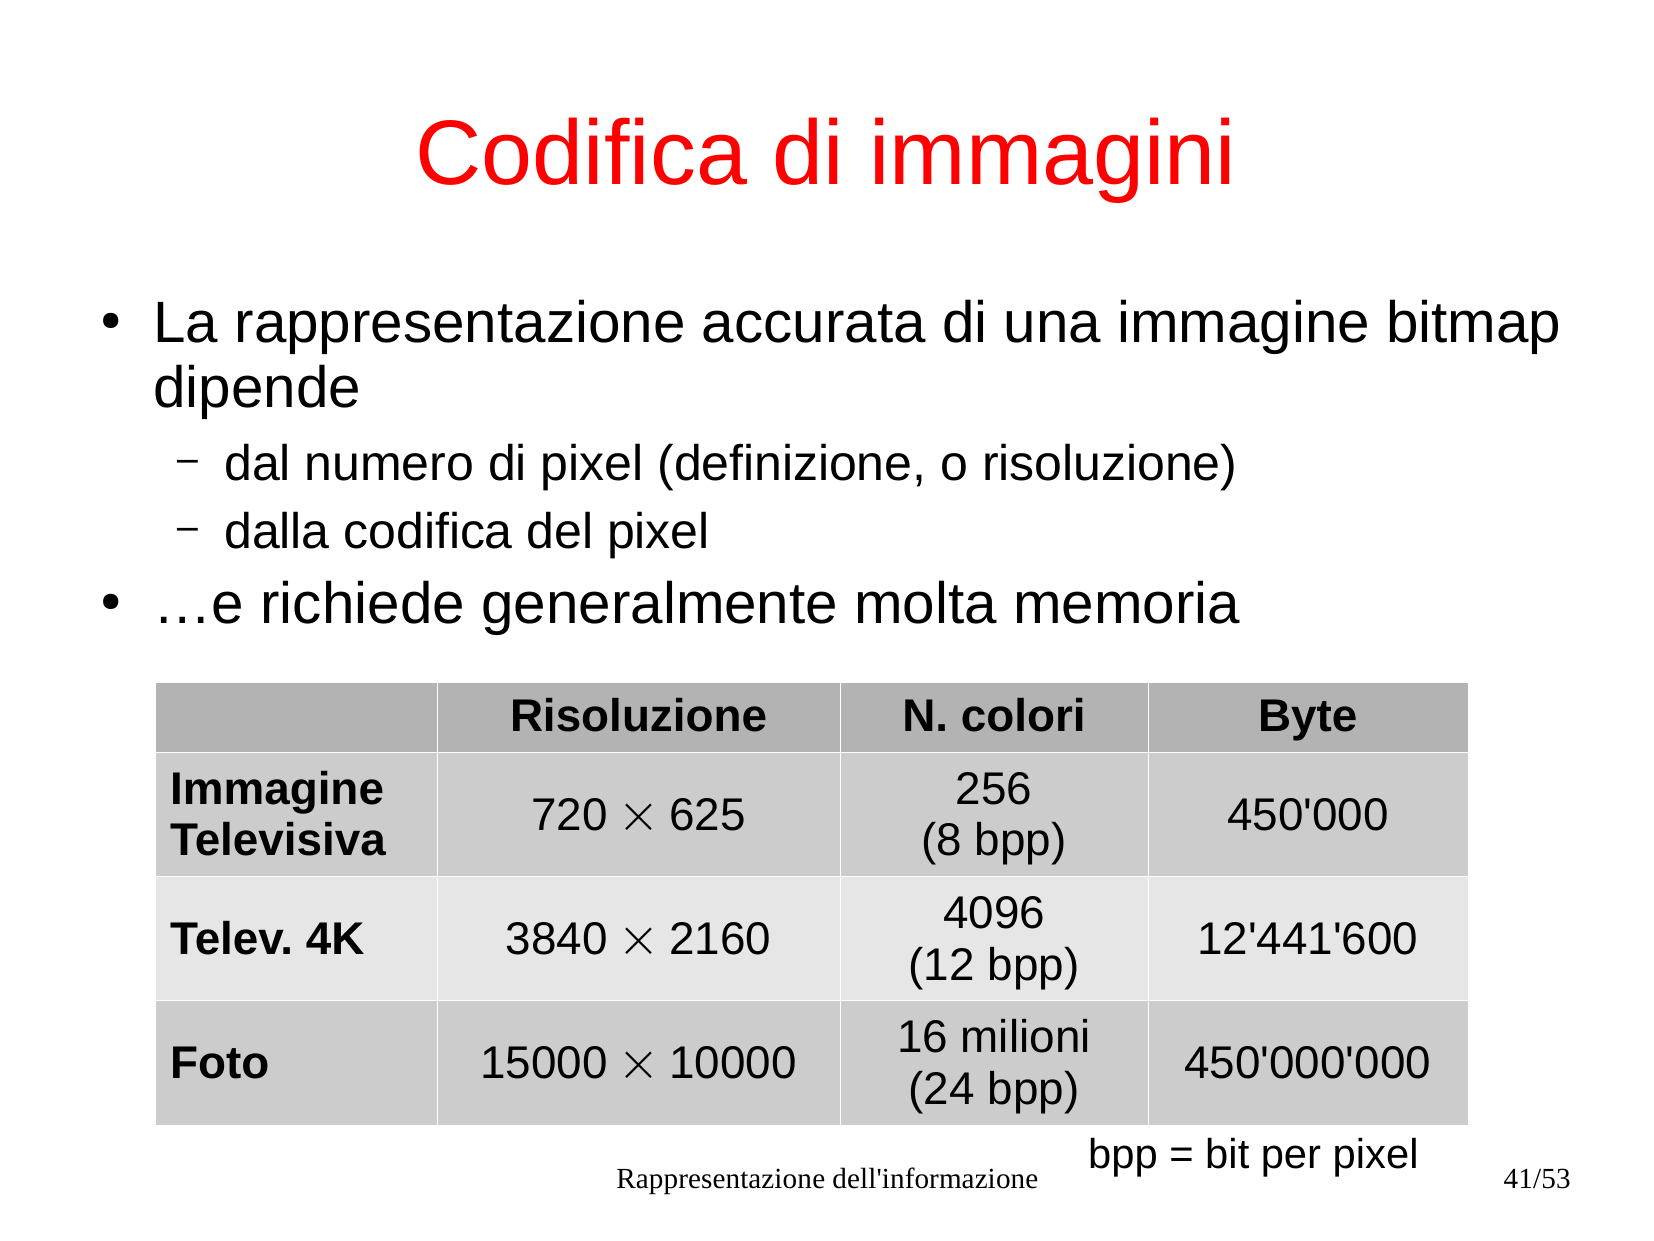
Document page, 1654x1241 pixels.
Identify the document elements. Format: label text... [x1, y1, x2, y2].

table_header Byte [1149, 683, 1468, 752]
table_cell 450'000'000 [1149, 1001, 1468, 1125]
list La rappresentazione accurata di una immagine bitmap dipende dal numero di pixel (definizione, o risoluzione) dalla codifica del pixel …e richiede generalmente molta memoria [82, 290, 1571, 1126]
table_cell 3840 ´ 2160 [438, 877, 840, 1000]
title Codifica di immagini [82, 49, 1571, 257]
table_cell 16 milioni (24 bpp) [841, 1001, 1148, 1125]
table_header Risoluzione [438, 683, 840, 752]
table_cell 256 (8 bpp) [841, 753, 1148, 876]
table_cell Foto [156, 1001, 437, 1125]
table_cell 15000 ´ 10000 [438, 1001, 840, 1125]
table_cell 450'000 [1149, 753, 1468, 876]
table_cell Telev. 4K [156, 877, 437, 1000]
table_cell Immagine Televisiva [156, 753, 437, 876]
table_header [156, 683, 437, 752]
table_cell 720 ´ 625 [438, 753, 840, 876]
table_cell 4096 (12 bpp) [841, 877, 1148, 1000]
table_header N. colori [841, 683, 1148, 752]
table_cell 12'441'600 [1149, 877, 1468, 1000]
text_box bpp = bit per pixel [1088, 1130, 1420, 1178]
